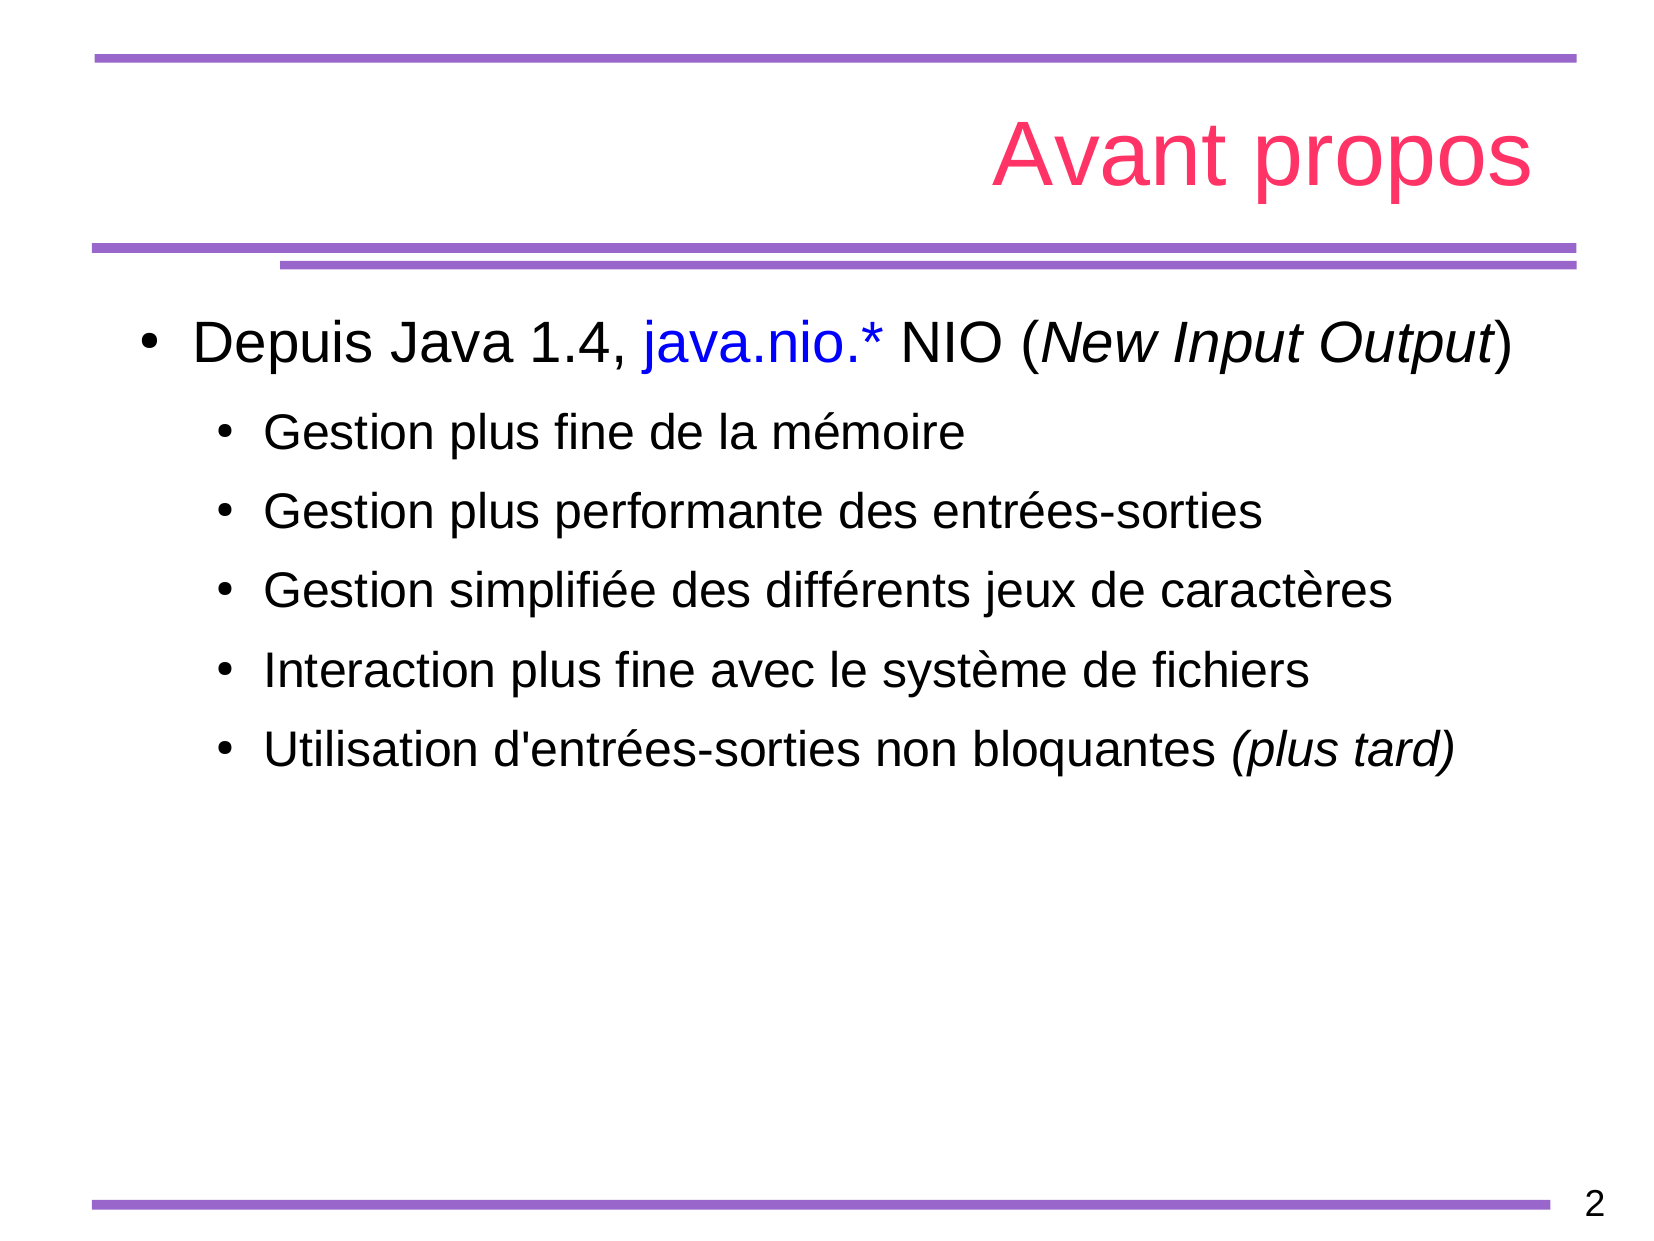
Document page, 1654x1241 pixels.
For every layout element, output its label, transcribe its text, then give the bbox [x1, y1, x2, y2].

list Depuis Java 1.4, java.nio.* NIO (New Input Output) Gestion plus fine de la mémoire Gestion plus performante des entrées-sorties Gestion simplifiée des différents jeux de caractères Interaction plus fine avec le système de fichiers Utilisation d'entrées-sorties non bloquantes (plus tard) [121, 309, 1534, 1162]
title Avant propos [121, 49, 1534, 257]
